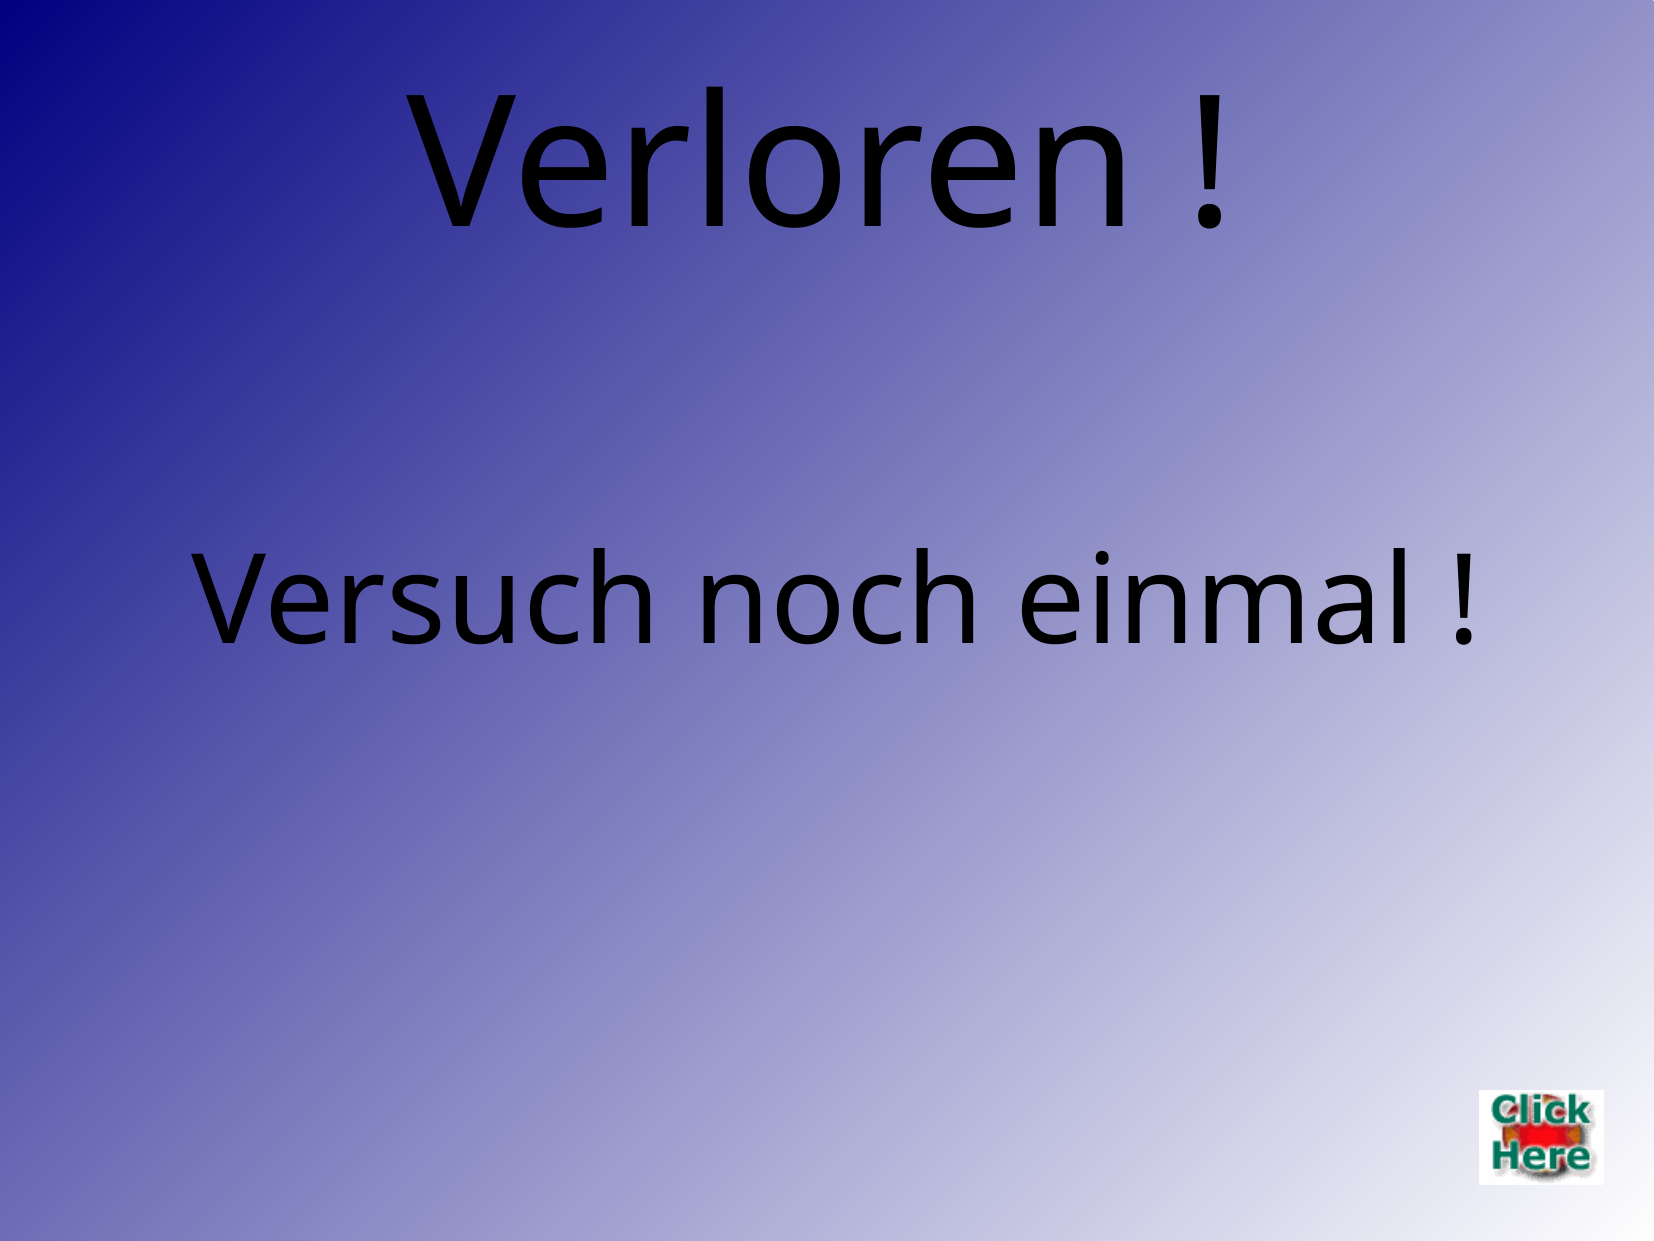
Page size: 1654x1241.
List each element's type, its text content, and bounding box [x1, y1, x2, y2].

picture [1479, 1090, 1604, 1185]
text_box Verloren ! [76, 42, 1565, 263]
text_box Versuch noch einmal ! [177, 501, 1565, 743]
